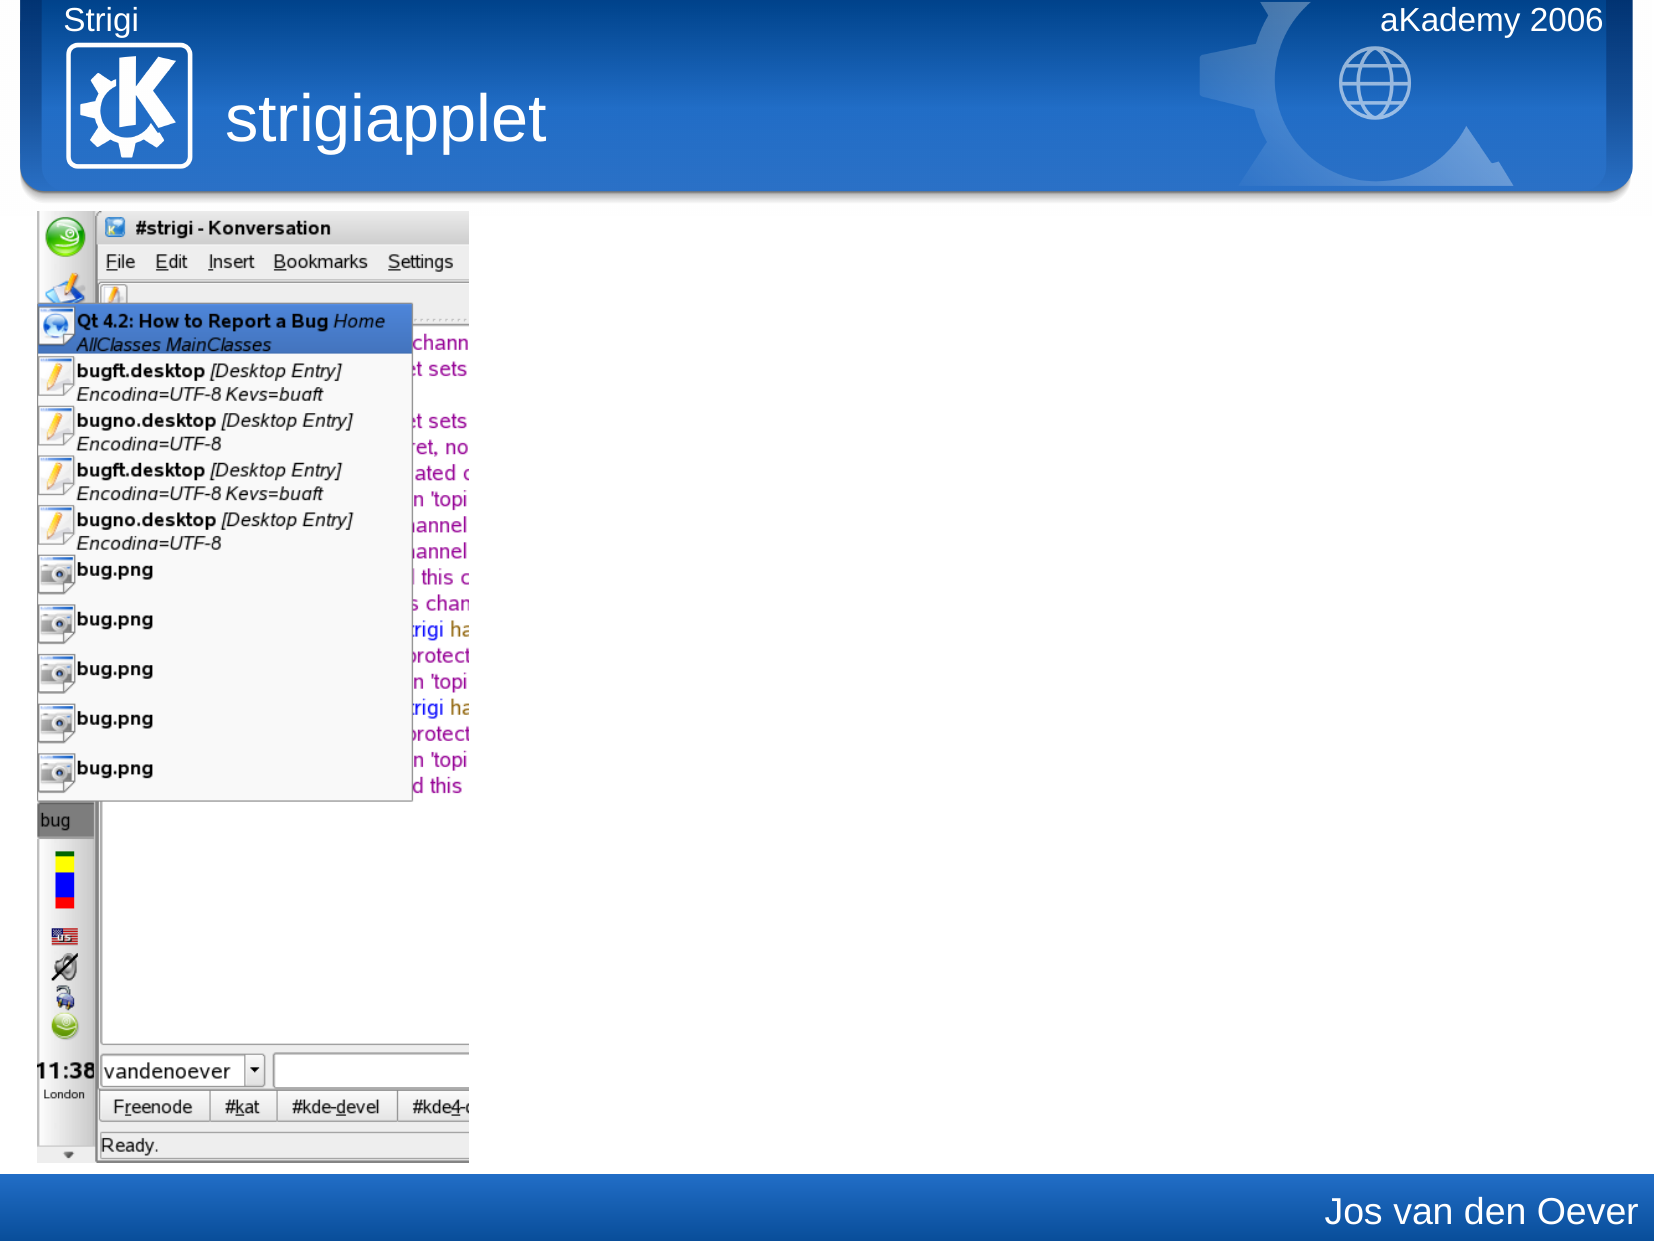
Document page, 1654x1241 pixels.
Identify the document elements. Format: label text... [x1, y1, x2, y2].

picture [0, 0, 1652, 1163]
title strigiapplet [225, 49, 1571, 188]
